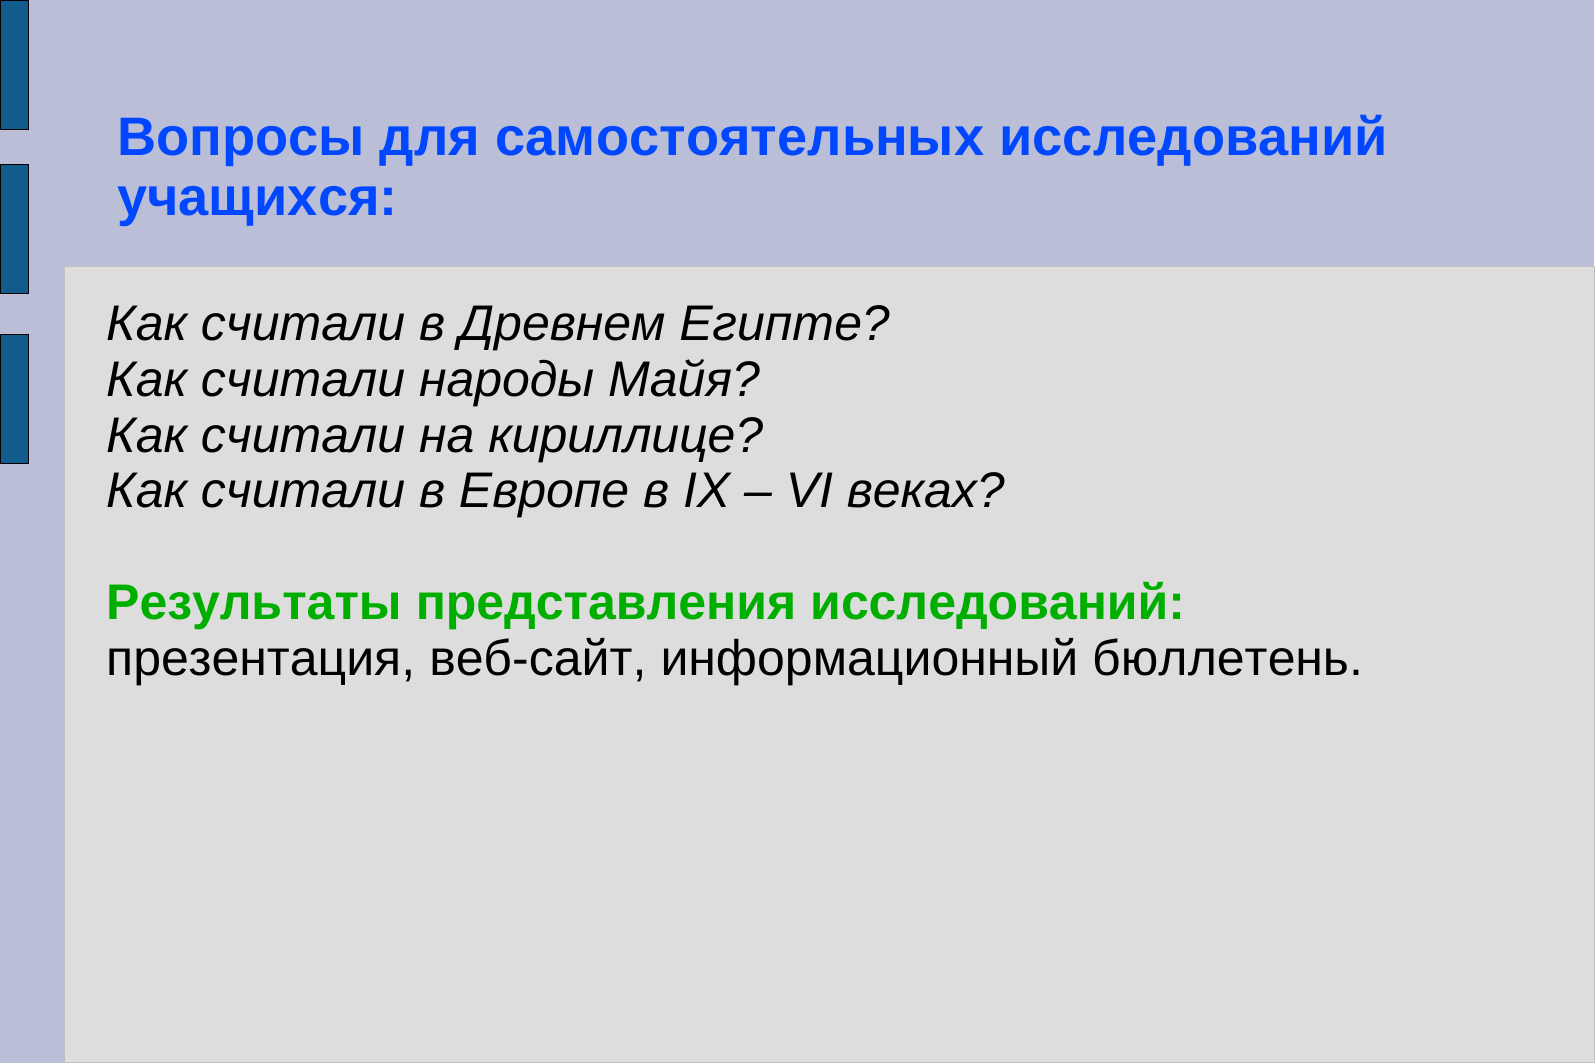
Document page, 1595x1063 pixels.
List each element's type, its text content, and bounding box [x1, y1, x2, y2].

title Вопросы для самостоятельных исследований учащихся: [117, 78, 1479, 256]
list Как считали в Древнем Египте? Как считали народы Майя? Как считали на кириллице? Как считали в Европе в IX – VI веках? Результаты представления исследований: презентация, веб-сайт, информационный бюллетень. [88, 295, 1401, 995]
